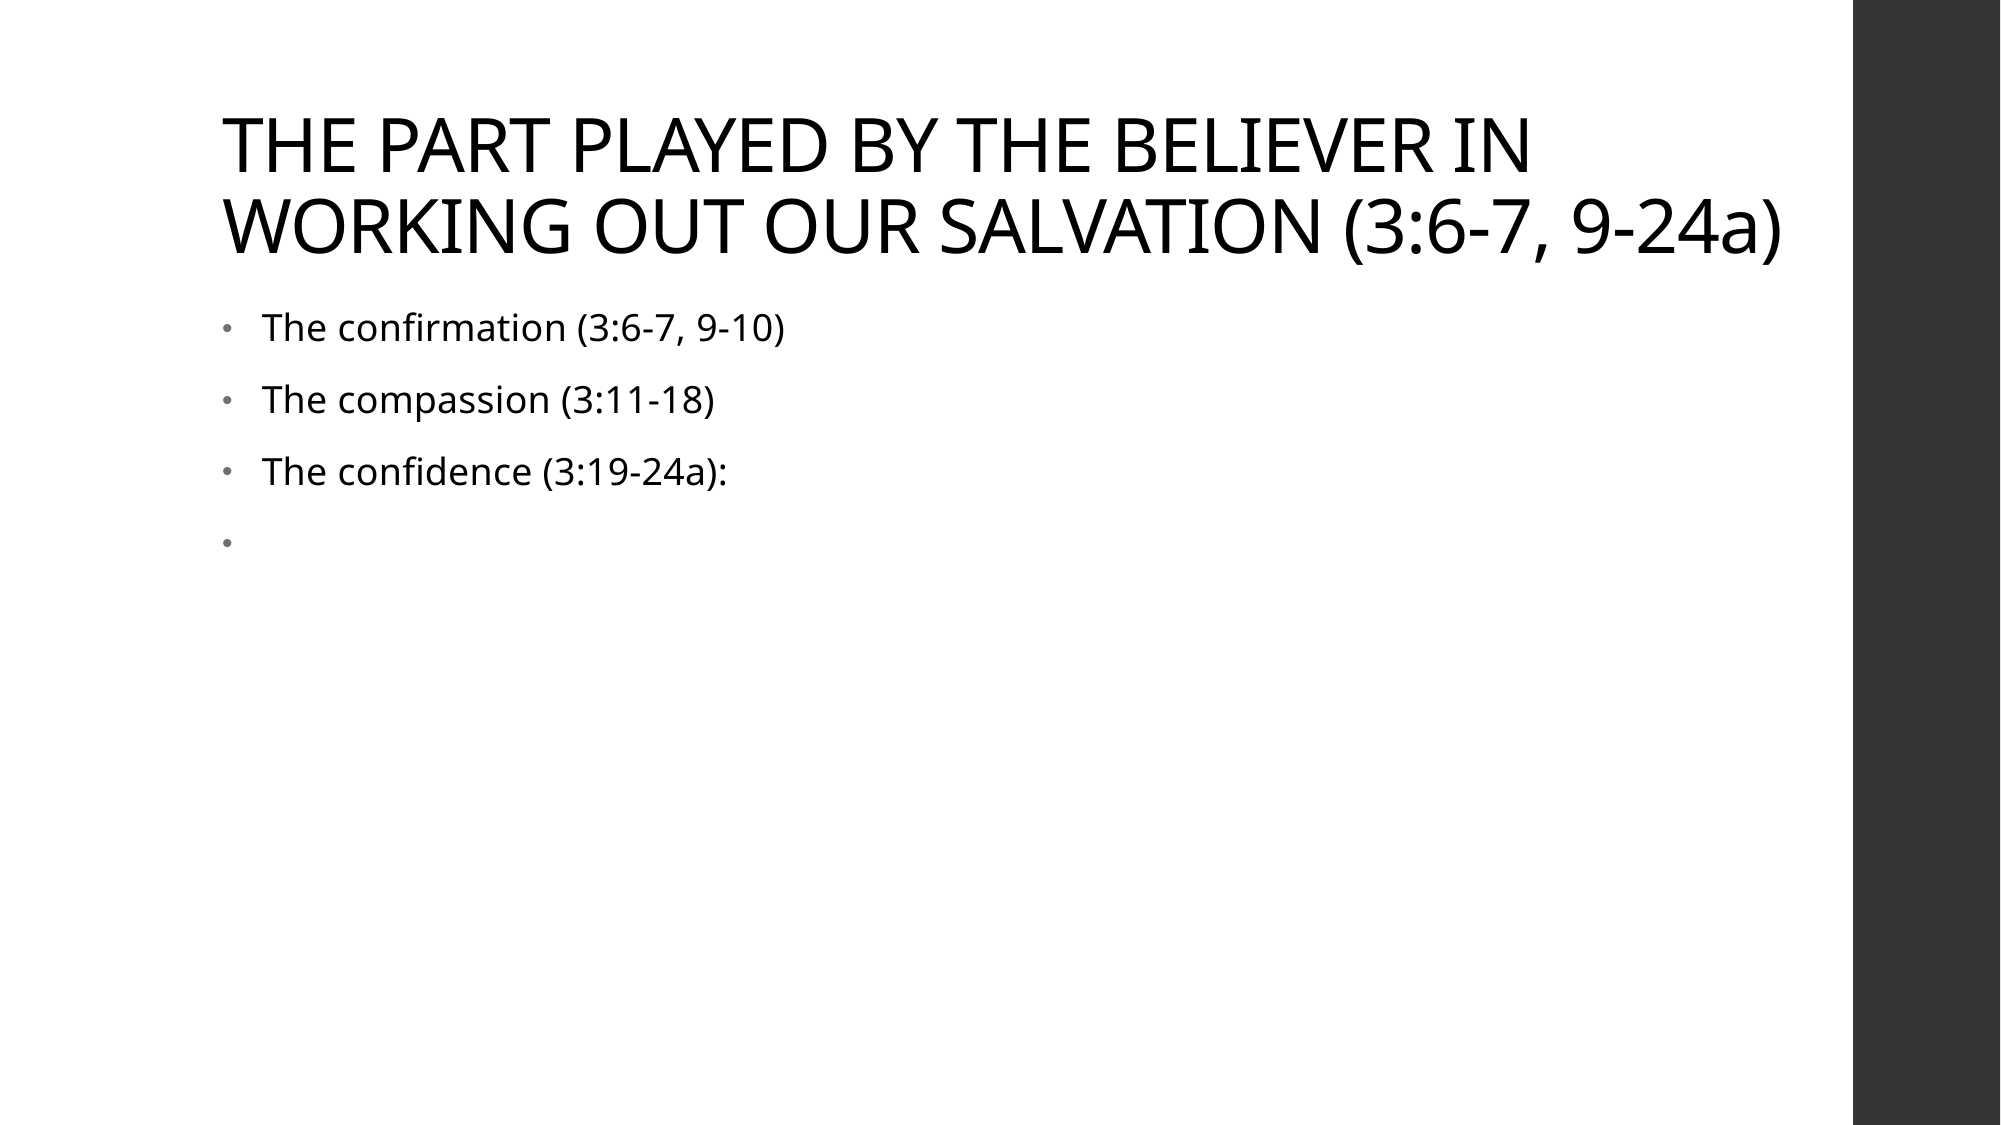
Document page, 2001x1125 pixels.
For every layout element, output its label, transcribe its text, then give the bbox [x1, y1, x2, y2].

title THE PART PLAYED BY THE BELIEVER IN WORKING OUT OUR SALVATION (3:6-7, 9-24a) [206, 60, 1797, 278]
list The confirmation (3:6-7, 9-10) The compassion (3:11-18) The confidence (3:19-24a): [206, 299, 1617, 1014]
